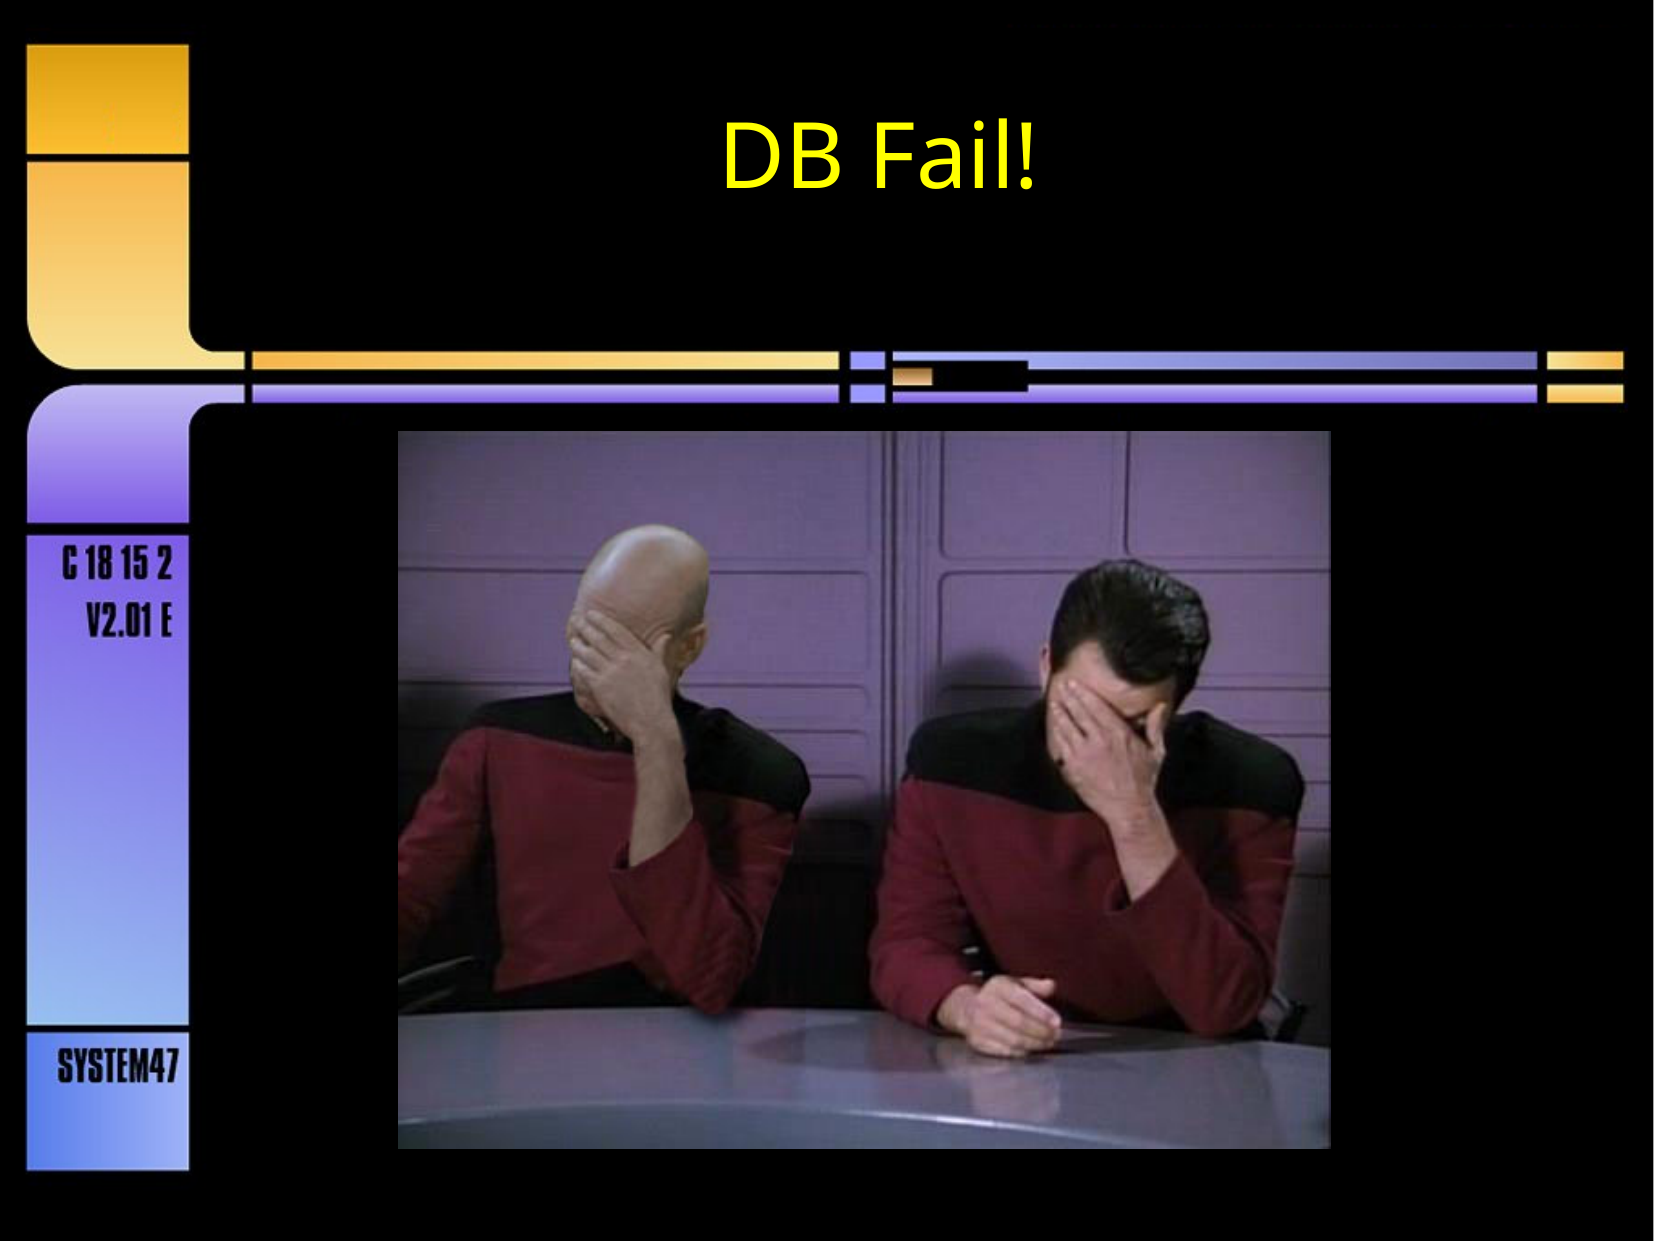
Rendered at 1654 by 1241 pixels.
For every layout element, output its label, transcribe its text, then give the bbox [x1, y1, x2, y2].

picture [0, 0, 1654, 1241]
title DB Fail! [187, 49, 1571, 257]
